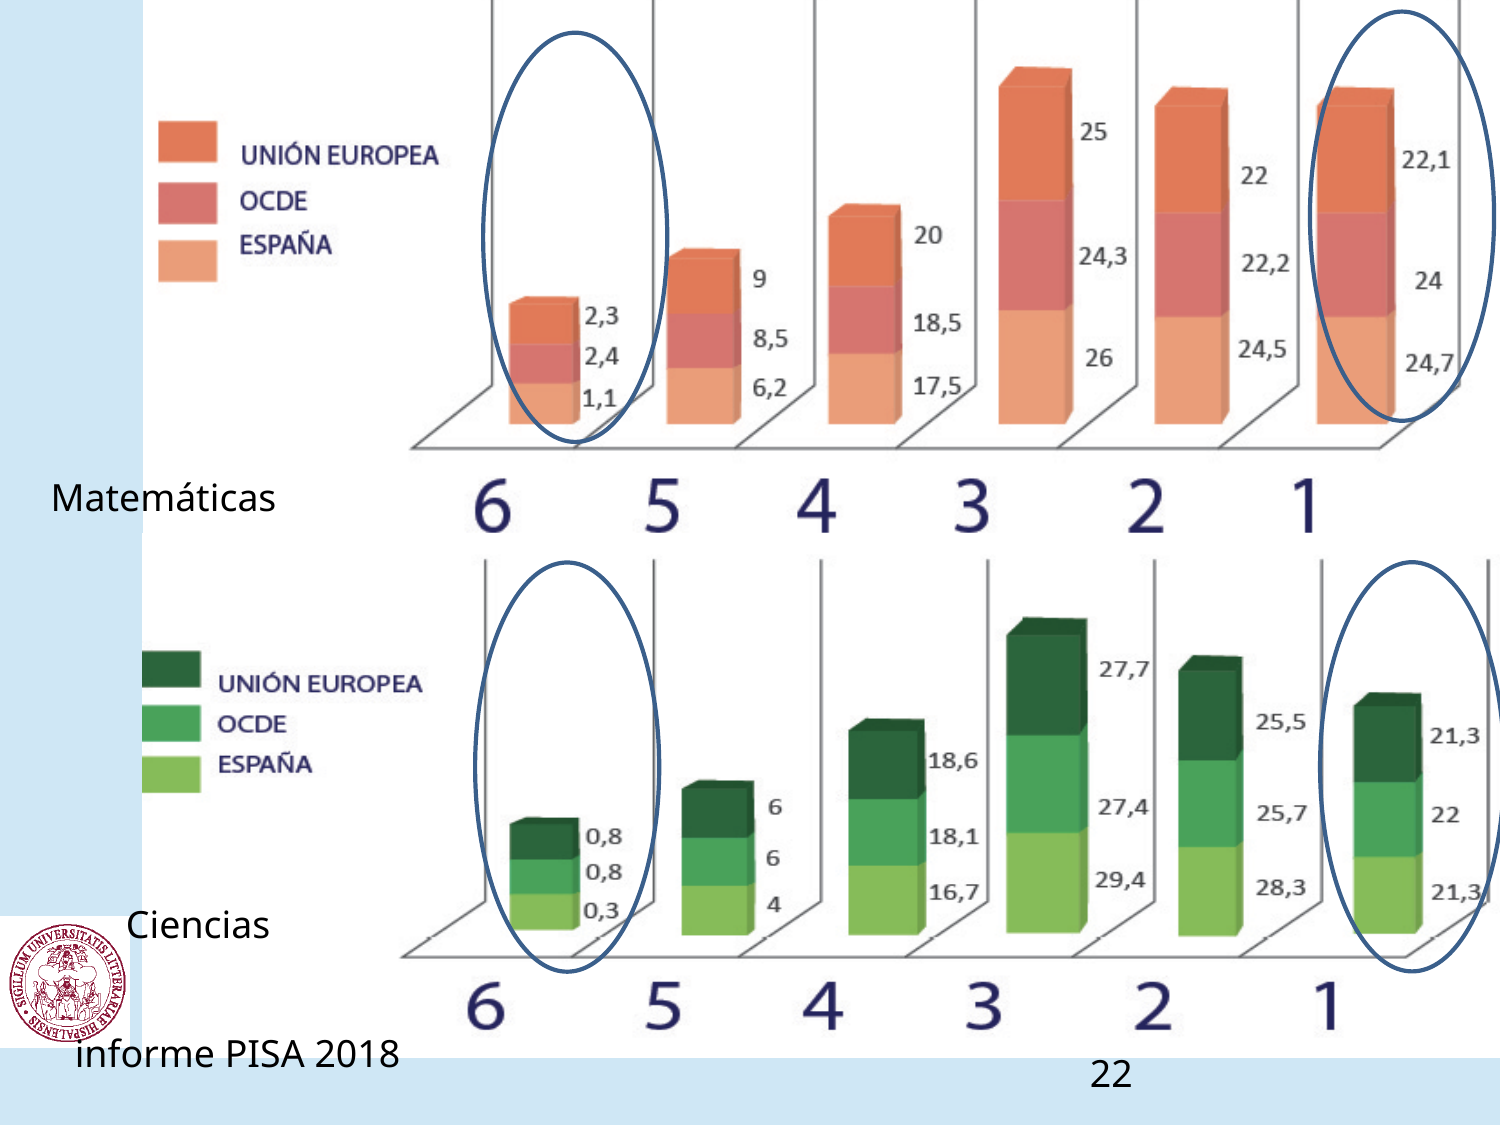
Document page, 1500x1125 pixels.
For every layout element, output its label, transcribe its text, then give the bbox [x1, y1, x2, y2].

picture [142, 0, 1500, 1058]
text_box Matemáticas [35, 466, 292, 527]
text_box informe PISA 2018 [60, 1023, 416, 1083]
picture [1323, 565, 1500, 969]
text_box Ciencias [111, 893, 286, 954]
slide_number <número> [1074, 1058, 1425, 1103]
picture [0, 916, 130, 1048]
